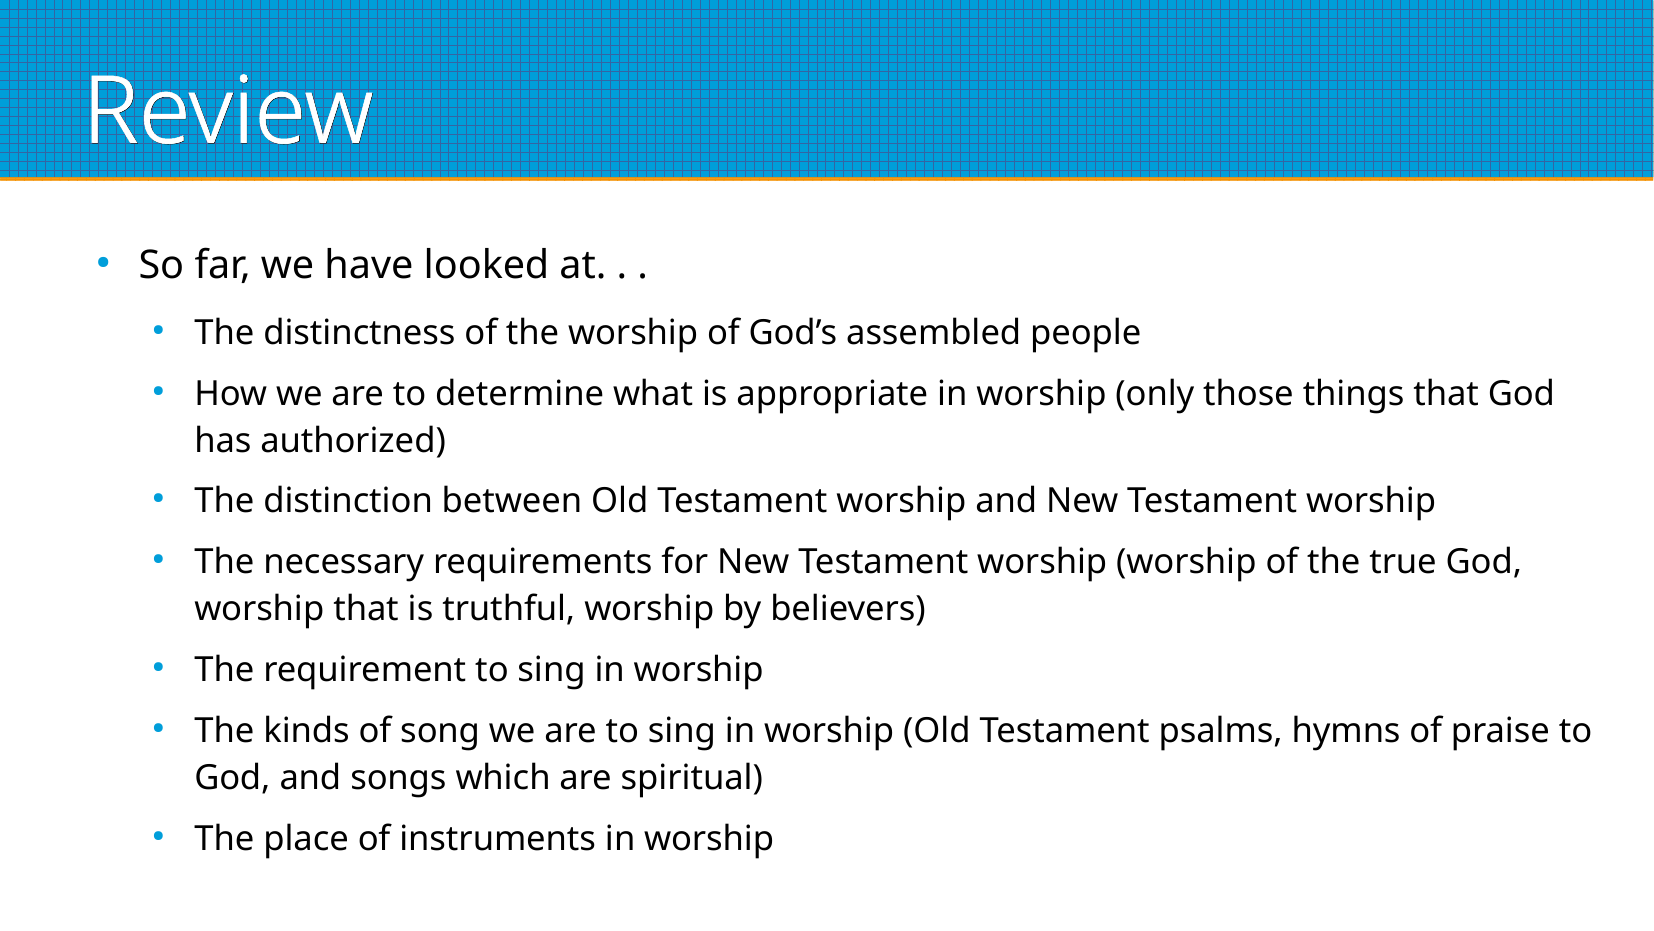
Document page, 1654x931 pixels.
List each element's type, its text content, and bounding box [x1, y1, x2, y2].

list So far, we have looked at. . . The distinctness of the worship of God’s assembled people How we are to determine what is appropriate in worship (only those things that God has authorized) The distinction between Old Testament worship and New Testament worship The necessary requirements for New Testament worship (worship of the true God, worship that is truthful, worship by believers) The requirement to sing in worship The kinds of song we are to sing in worship (Old Testament psalms, hymns of praise to God, and songs which are spiritual) The place of instruments in worship [82, 236, 1613, 863]
title Review [82, 14, 1571, 171]
